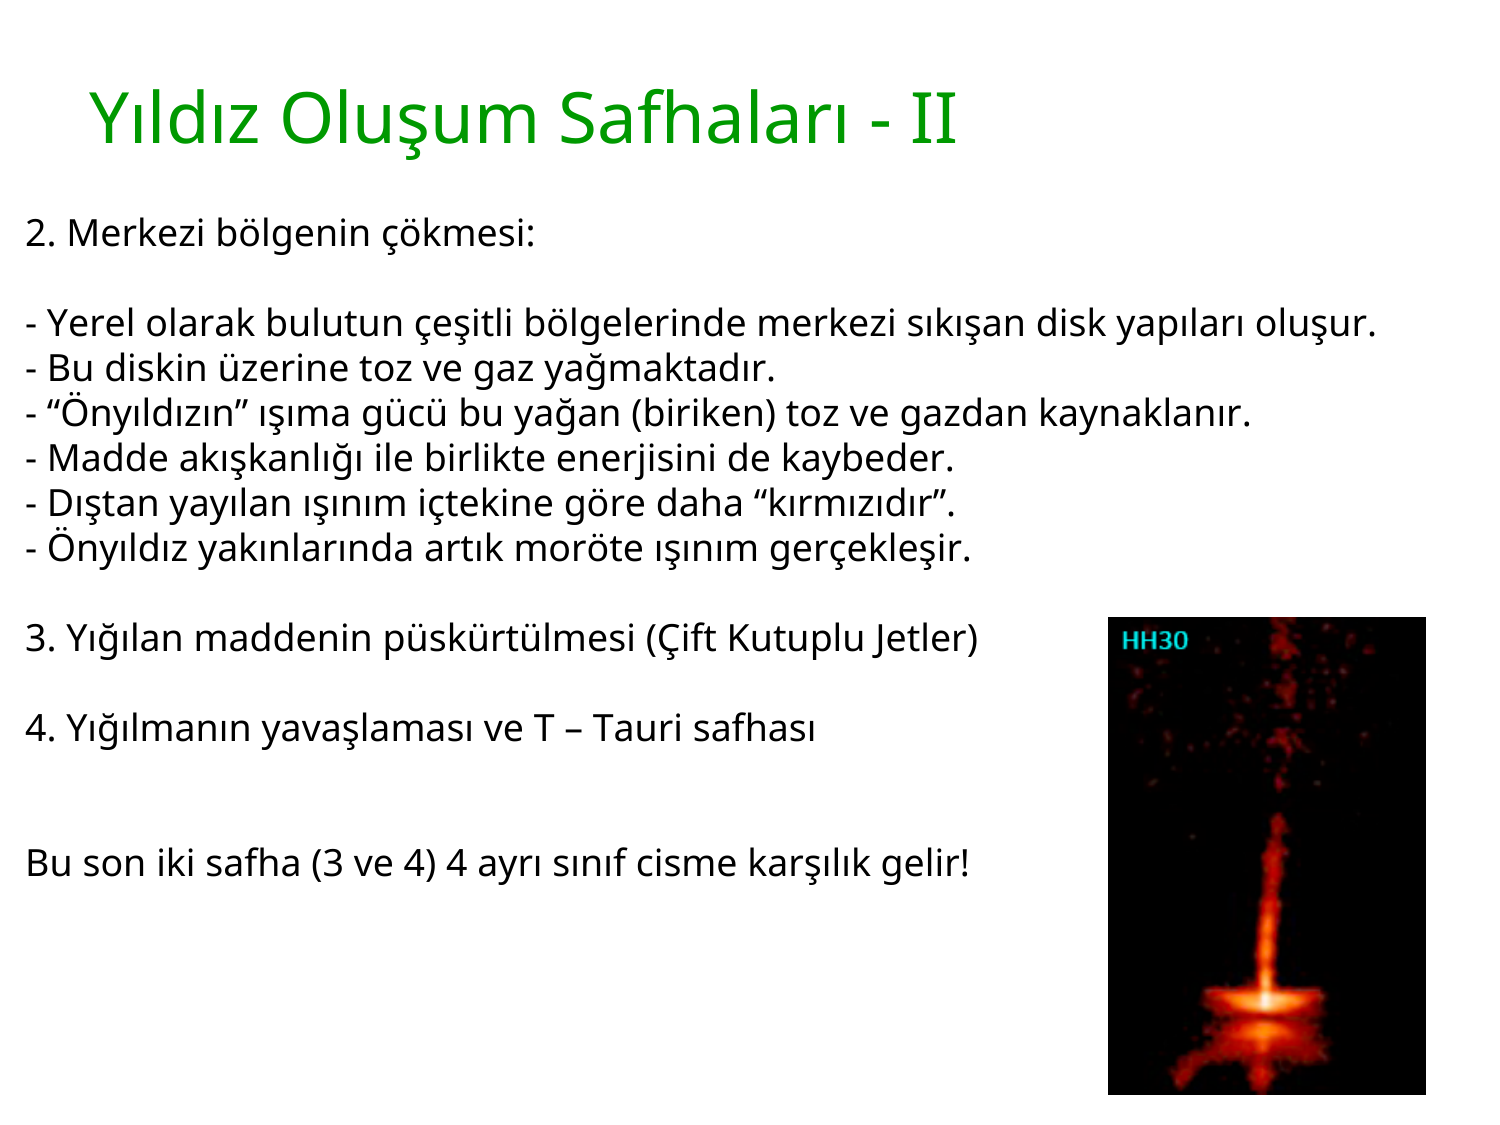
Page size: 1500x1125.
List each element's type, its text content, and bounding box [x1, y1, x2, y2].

text_box 2. Merkezi bölgenin çökmesi: - Yerel olarak bulutun çeşitli bölgelerinde merkezi sıkışan disk yapıları oluşur. - Bu diskin üzerine toz ve gaz yağmaktadır. - “Önyıldızın” ışıma gücü bu yağan (biriken) toz ve gazdan kaynaklanır. - Madde akışkanlığı ile birlikte enerjisini de kaybeder. - Dıştan yayılan ışınım içtekine göre daha “kırmızıdır”. - Önyıldız yakınlarında artık moröte ışınım gerçekleşir. 3. Yığılan maddenin püskürtülmesi (Çift Kutuplu Jetler) 4. Yığılmanın yavaşlaması ve T – Tauri safhası Bu son iki safha (3 ve 4) 4 ayrı sınıf cisme karşılık gelir! [10, 201, 1456, 982]
picture [1108, 617, 1426, 1096]
title Yıldız Oluşum Safhaları - II [75, 21, 1426, 201]
